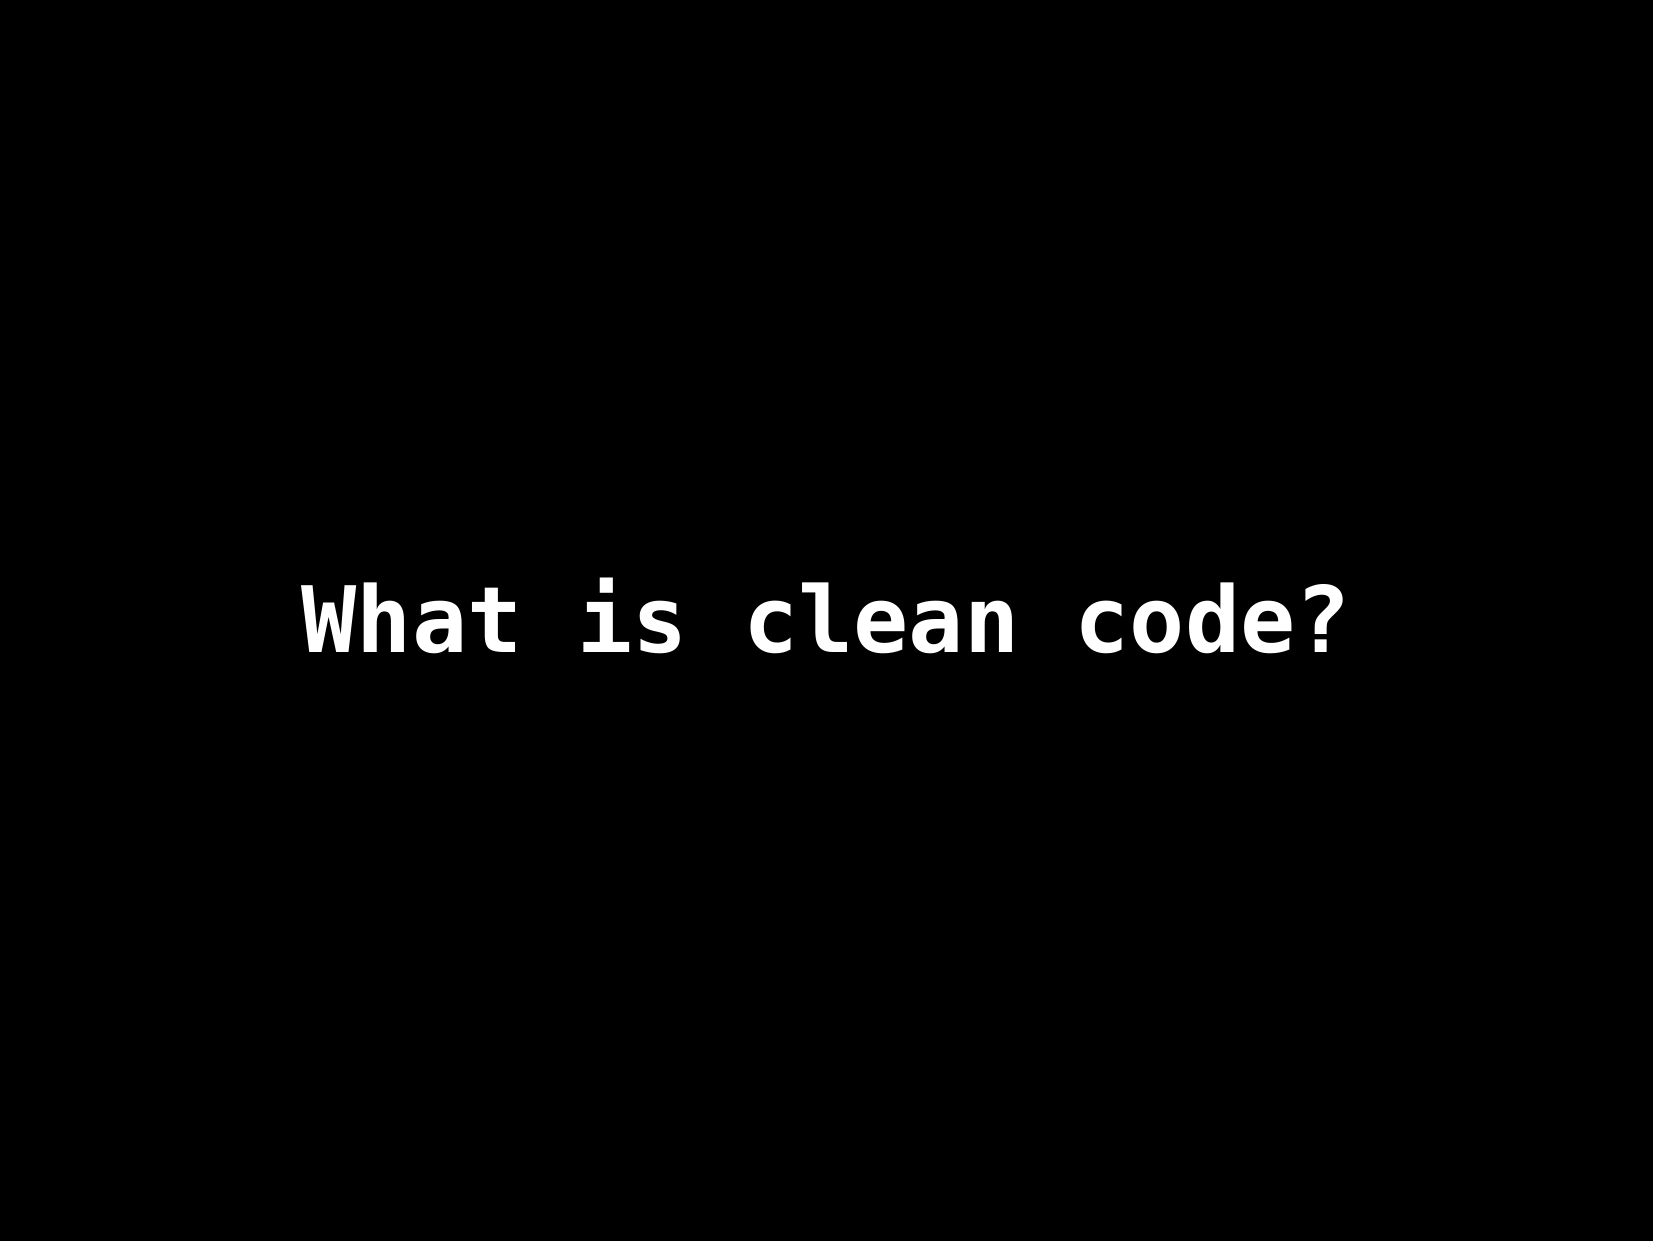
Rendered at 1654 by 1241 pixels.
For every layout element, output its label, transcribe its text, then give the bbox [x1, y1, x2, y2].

title What is clean code? [82, 524, 1571, 717]
